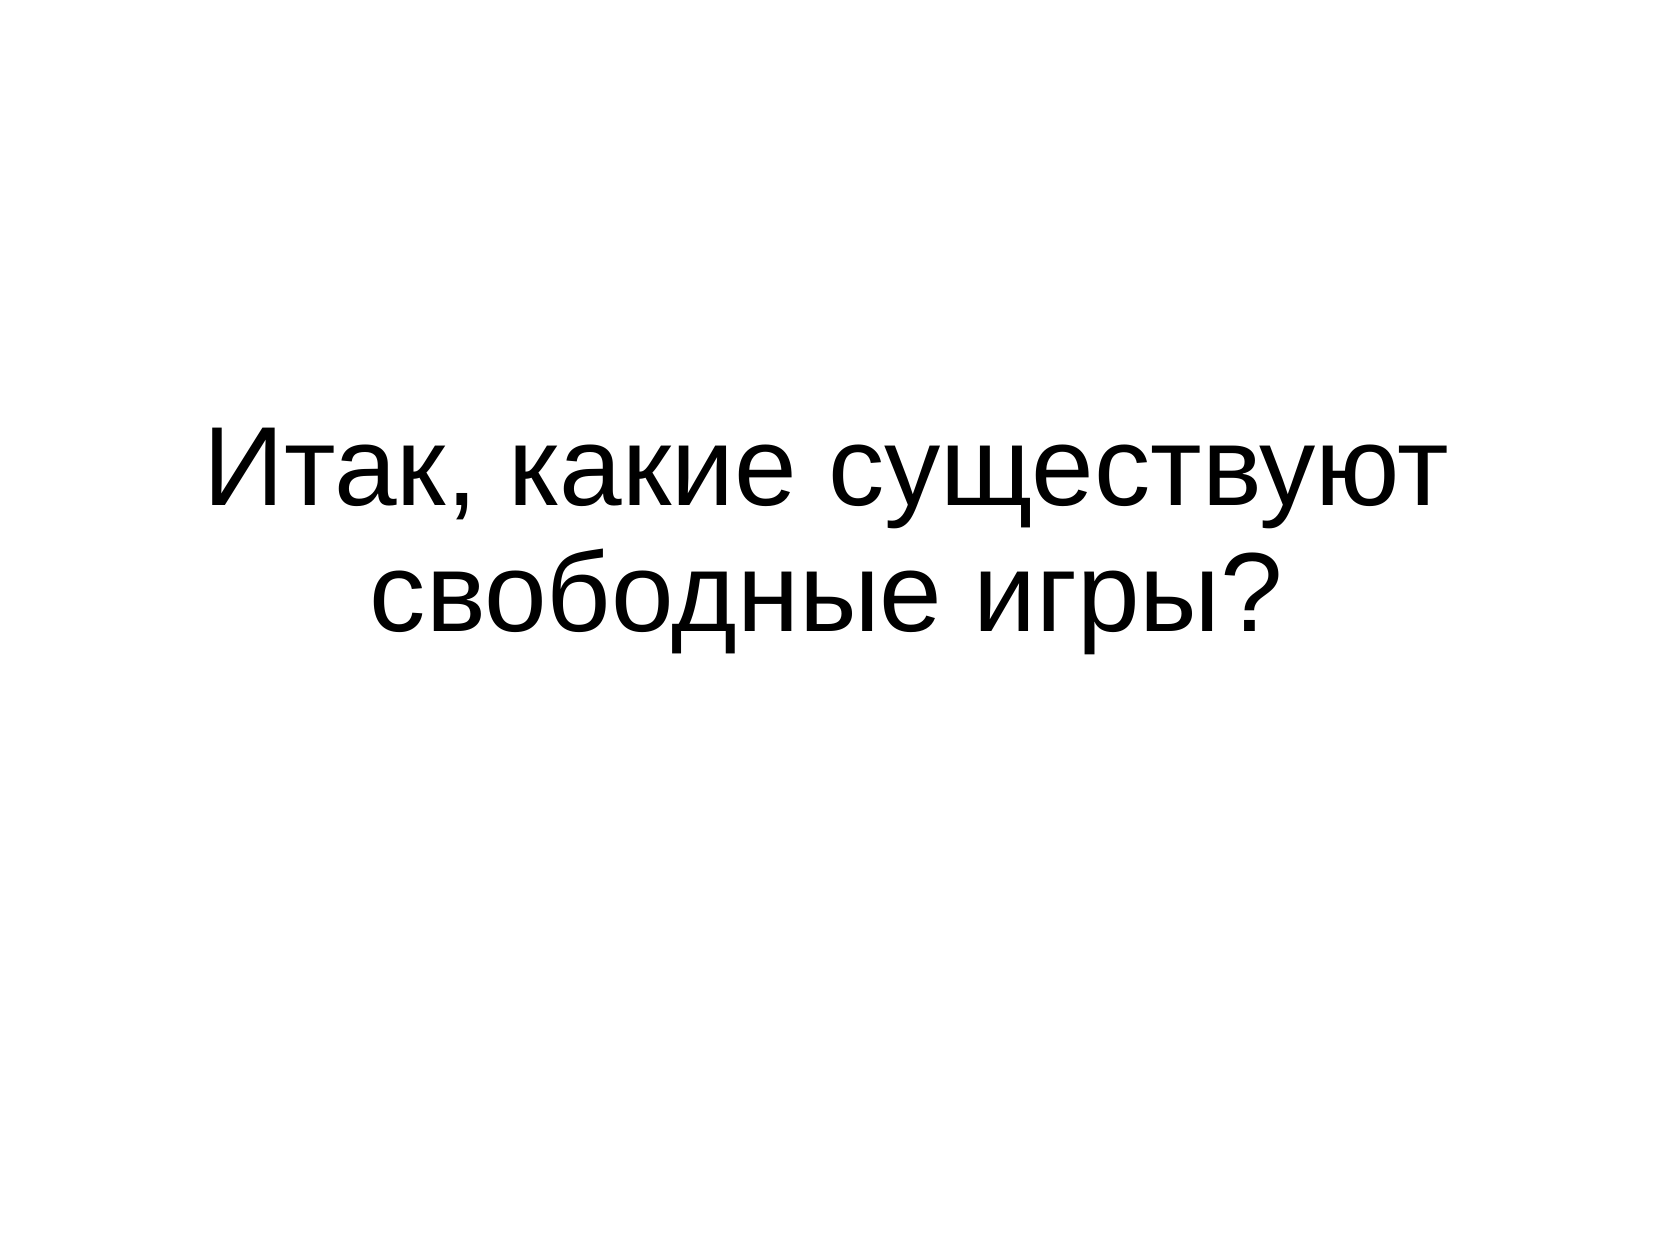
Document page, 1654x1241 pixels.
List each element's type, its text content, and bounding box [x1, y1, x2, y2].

subtitle Итак, какие существуют свободные игры? [82, 49, 1571, 1010]
